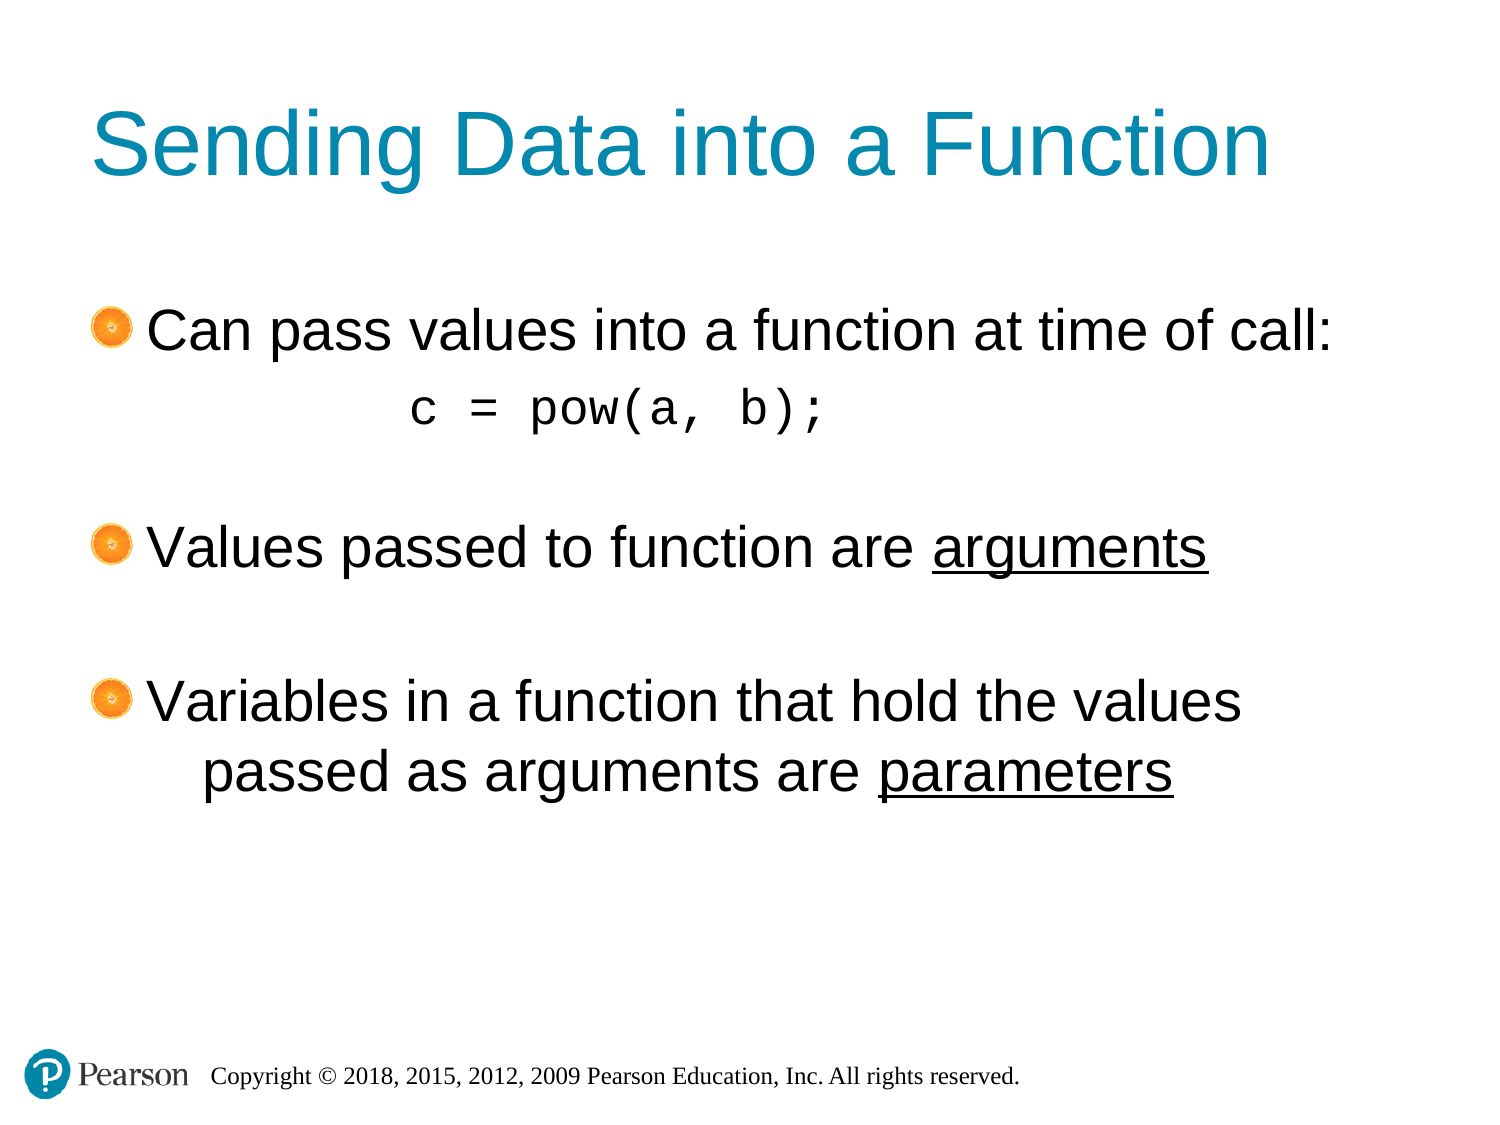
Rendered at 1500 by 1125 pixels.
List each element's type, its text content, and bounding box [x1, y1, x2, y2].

list Can pass values into a function at time of call: c = pow(a, b); Values passed to function are arguments Variables in a function that hold the values passed as arguments are parameters [75, 284, 1388, 899]
title Sending Data into a Function [75, 45, 1426, 233]
